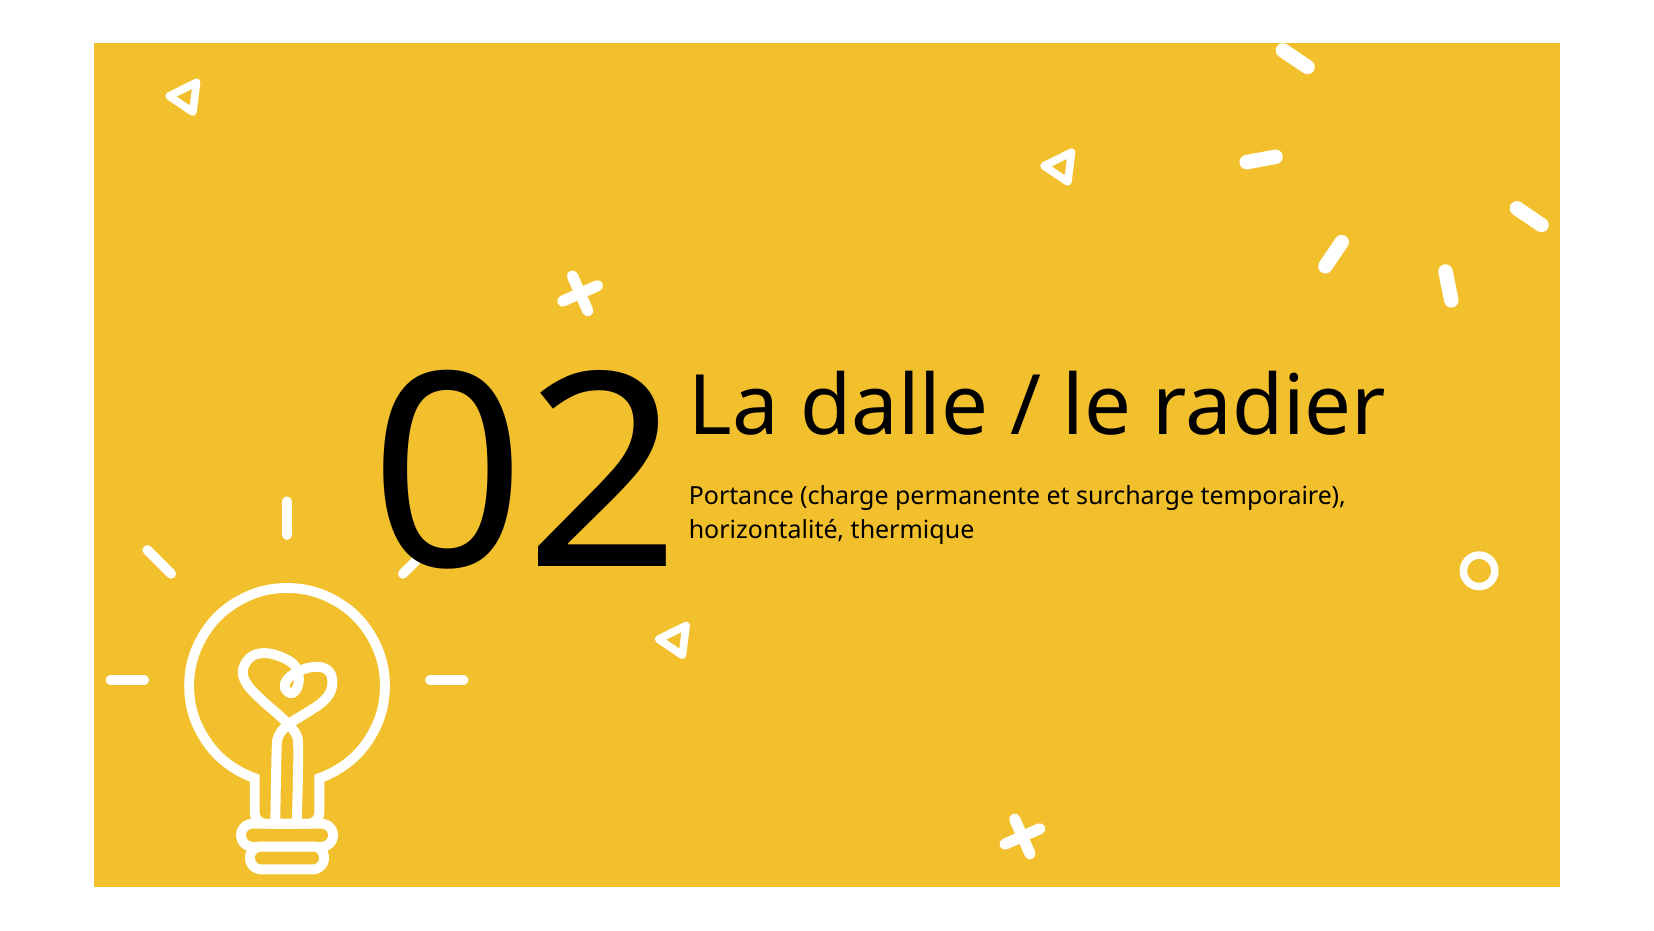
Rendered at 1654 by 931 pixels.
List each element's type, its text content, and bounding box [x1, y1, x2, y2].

text_box Portance (charge permanente et surcharge temporaire), horizontalité, thermique [716, 460, 1349, 564]
title 02 [370, 276, 716, 646]
title La dalle / le radier [716, 345, 1409, 459]
